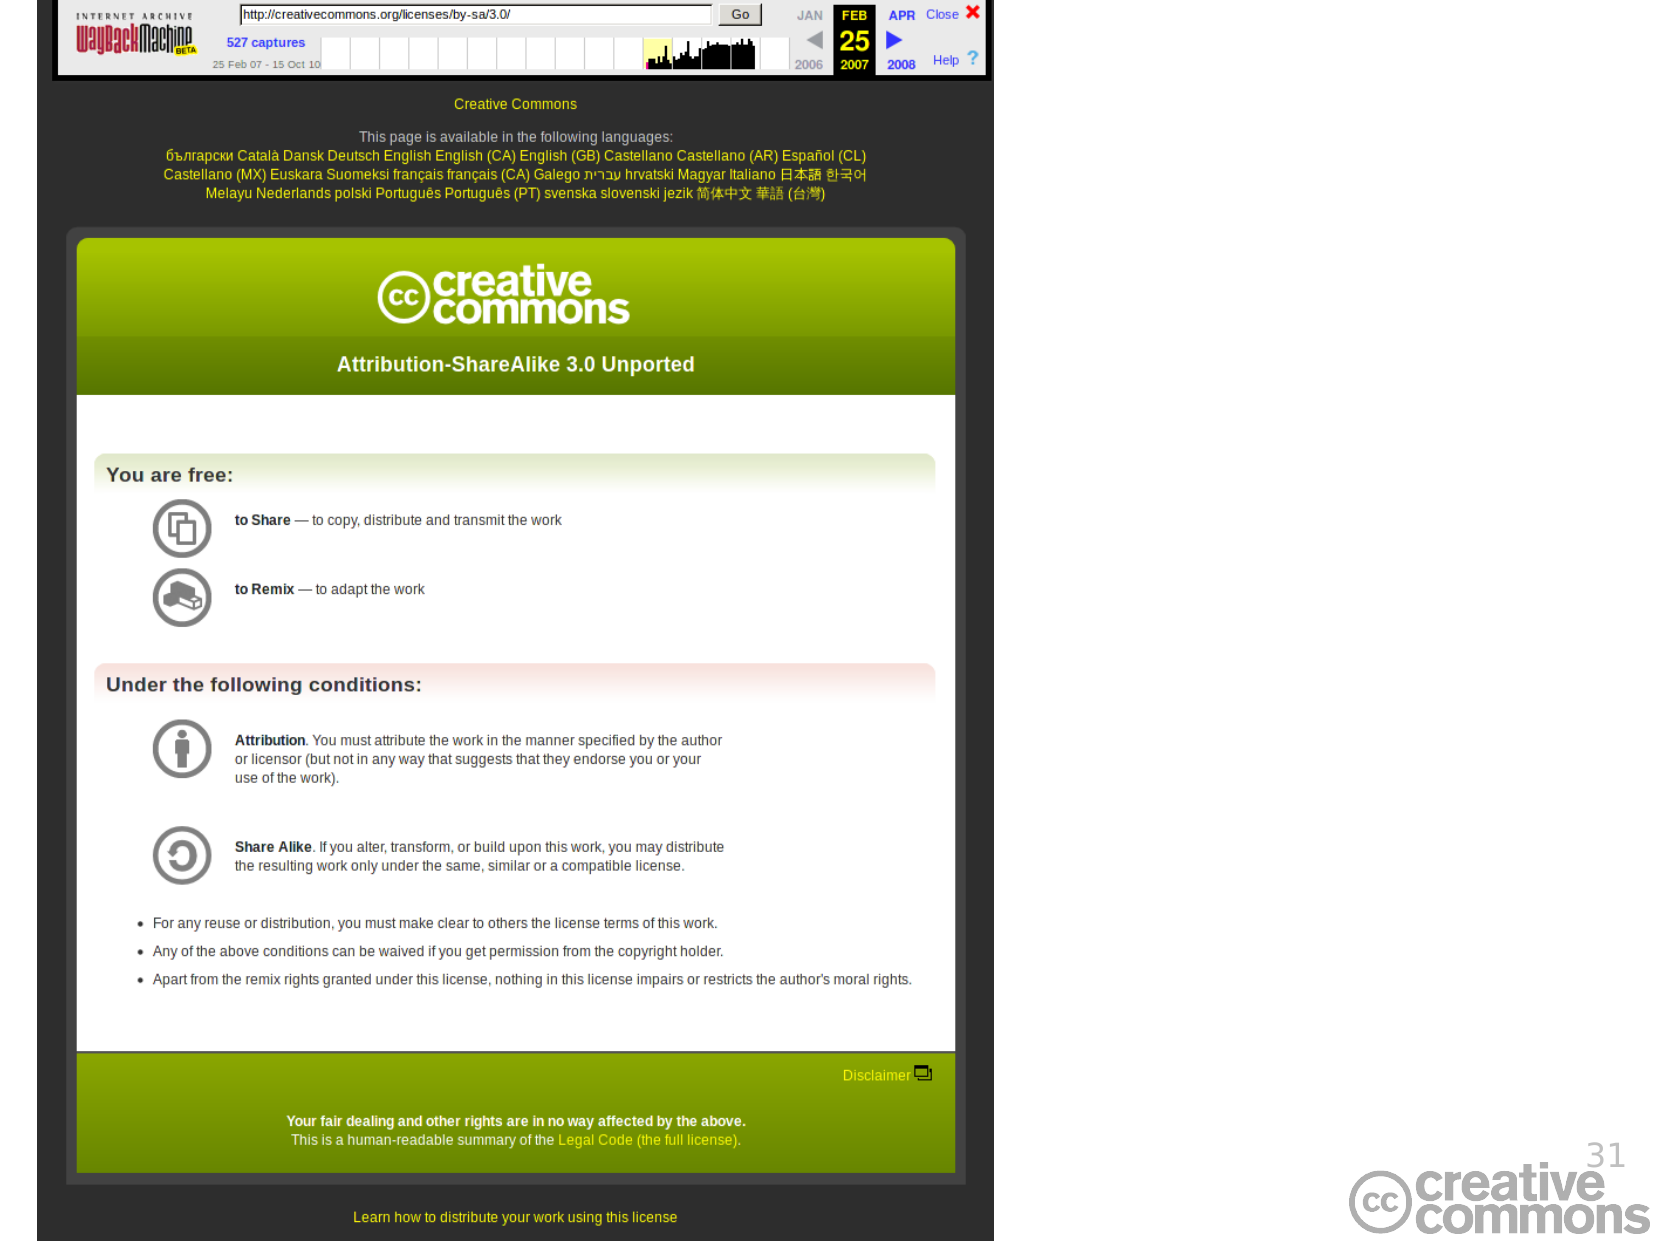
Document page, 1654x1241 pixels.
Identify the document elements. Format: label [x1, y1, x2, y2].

picture [1349, 1162, 1650, 1234]
picture [37, 0, 994, 1241]
